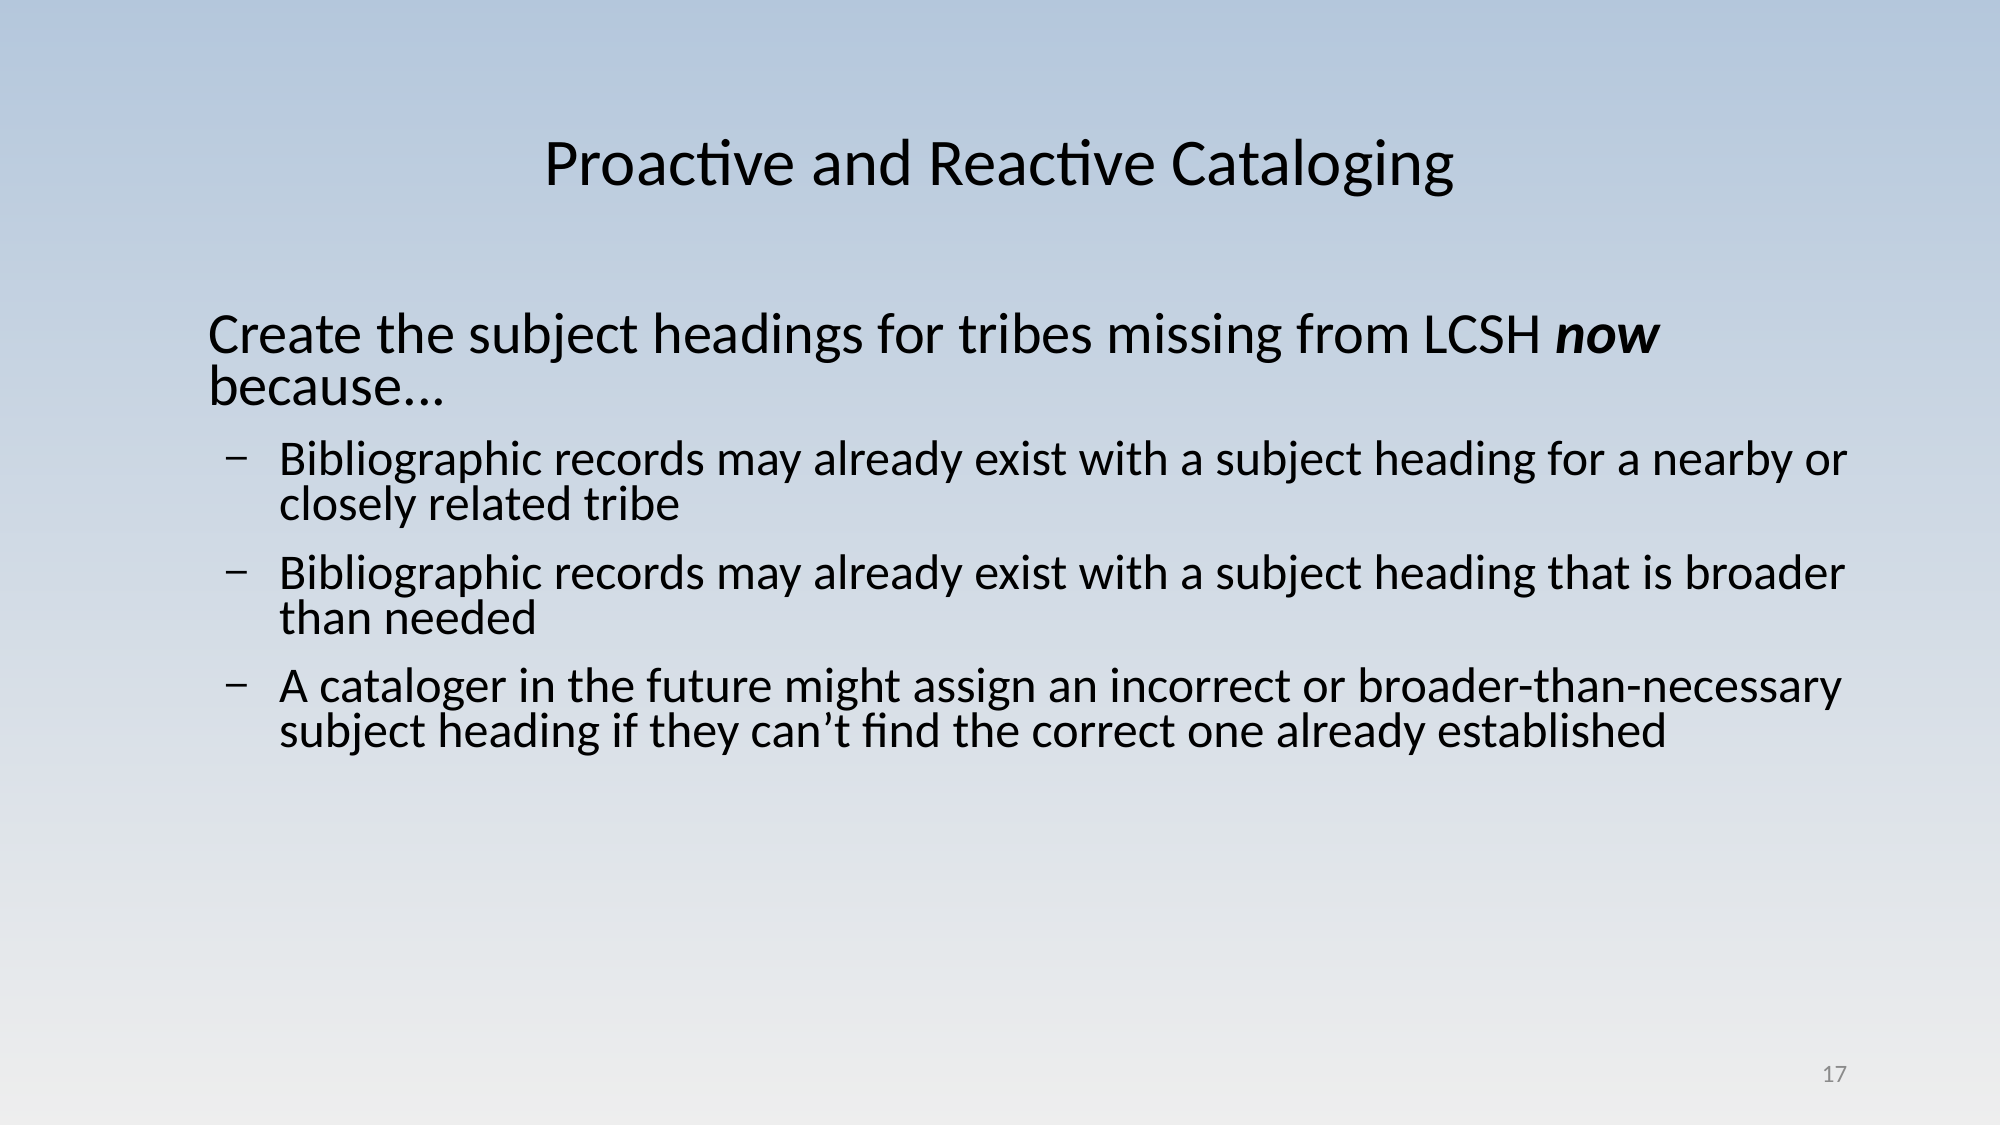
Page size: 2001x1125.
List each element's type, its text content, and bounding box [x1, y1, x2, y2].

title Proactive and Reactive Cataloging [137, 59, 1863, 278]
list Create the subject headings for tribes missing from LCSH now because... Bibliographic records may already exist with a subject heading for a nearby or closely related tribe Bibliographic records may already exist with a subject heading that is broader than needed A cataloger in the future might assign an incorrect or broader-than-necessary subject heading if they can’t find the correct one already established [137, 311, 1863, 1026]
